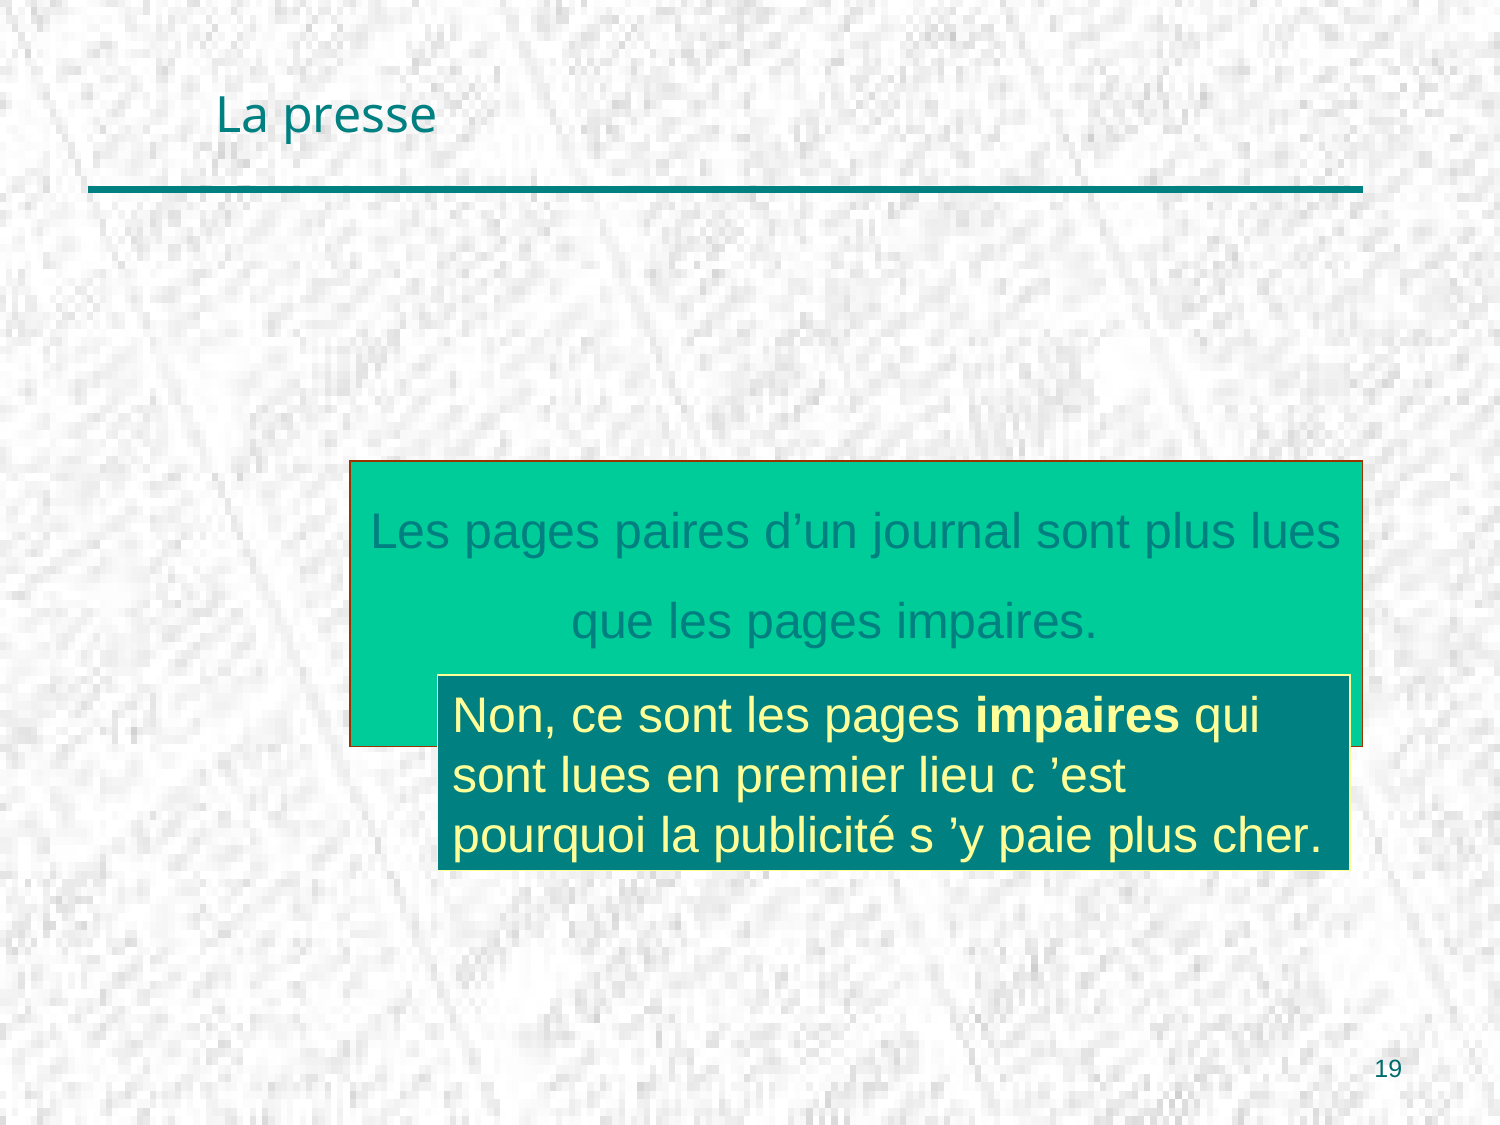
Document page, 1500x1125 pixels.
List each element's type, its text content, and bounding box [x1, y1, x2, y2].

picture [0, 0, 1500, 1125]
text_box Non, ce sont les pages impaires qui sont lues en premier lieu c ’est pourquoi la publicité s ’y paie plus cher. [437, 674, 1351, 871]
text_box La presse [200, 74, 454, 151]
text_box Les pages paires d’un journal sont plus lues que les pages impaires. Oui / Non ? [349, 460, 1363, 747]
